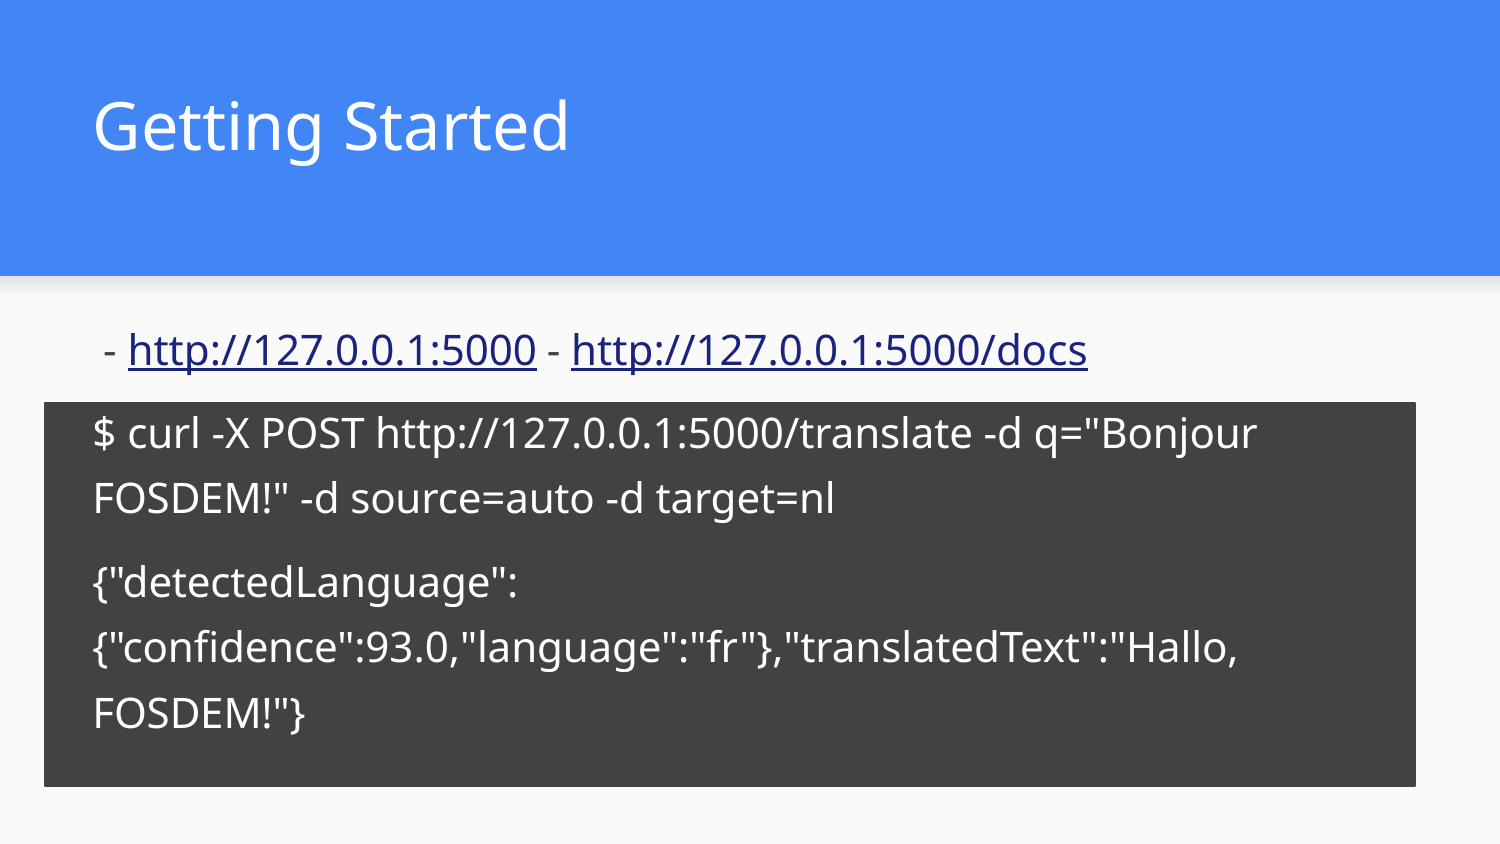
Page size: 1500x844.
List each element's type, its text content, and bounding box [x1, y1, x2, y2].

title Getting Started [77, 58, 1427, 185]
text_box [45, 402, 1416, 787]
list - http://127.0.0.1:5000 - http://127.0.0.1:5000/docs $ curl -X POST http://127.0.0.1:5000/translate -d q="Bonjour FOSDEM!" -d source=auto -d target=nl {"detectedLanguage":{"confidence":93.0,"language":"fr"},"translatedText":"Hallo, FOSDEM!"} [77, 296, 1427, 760]
